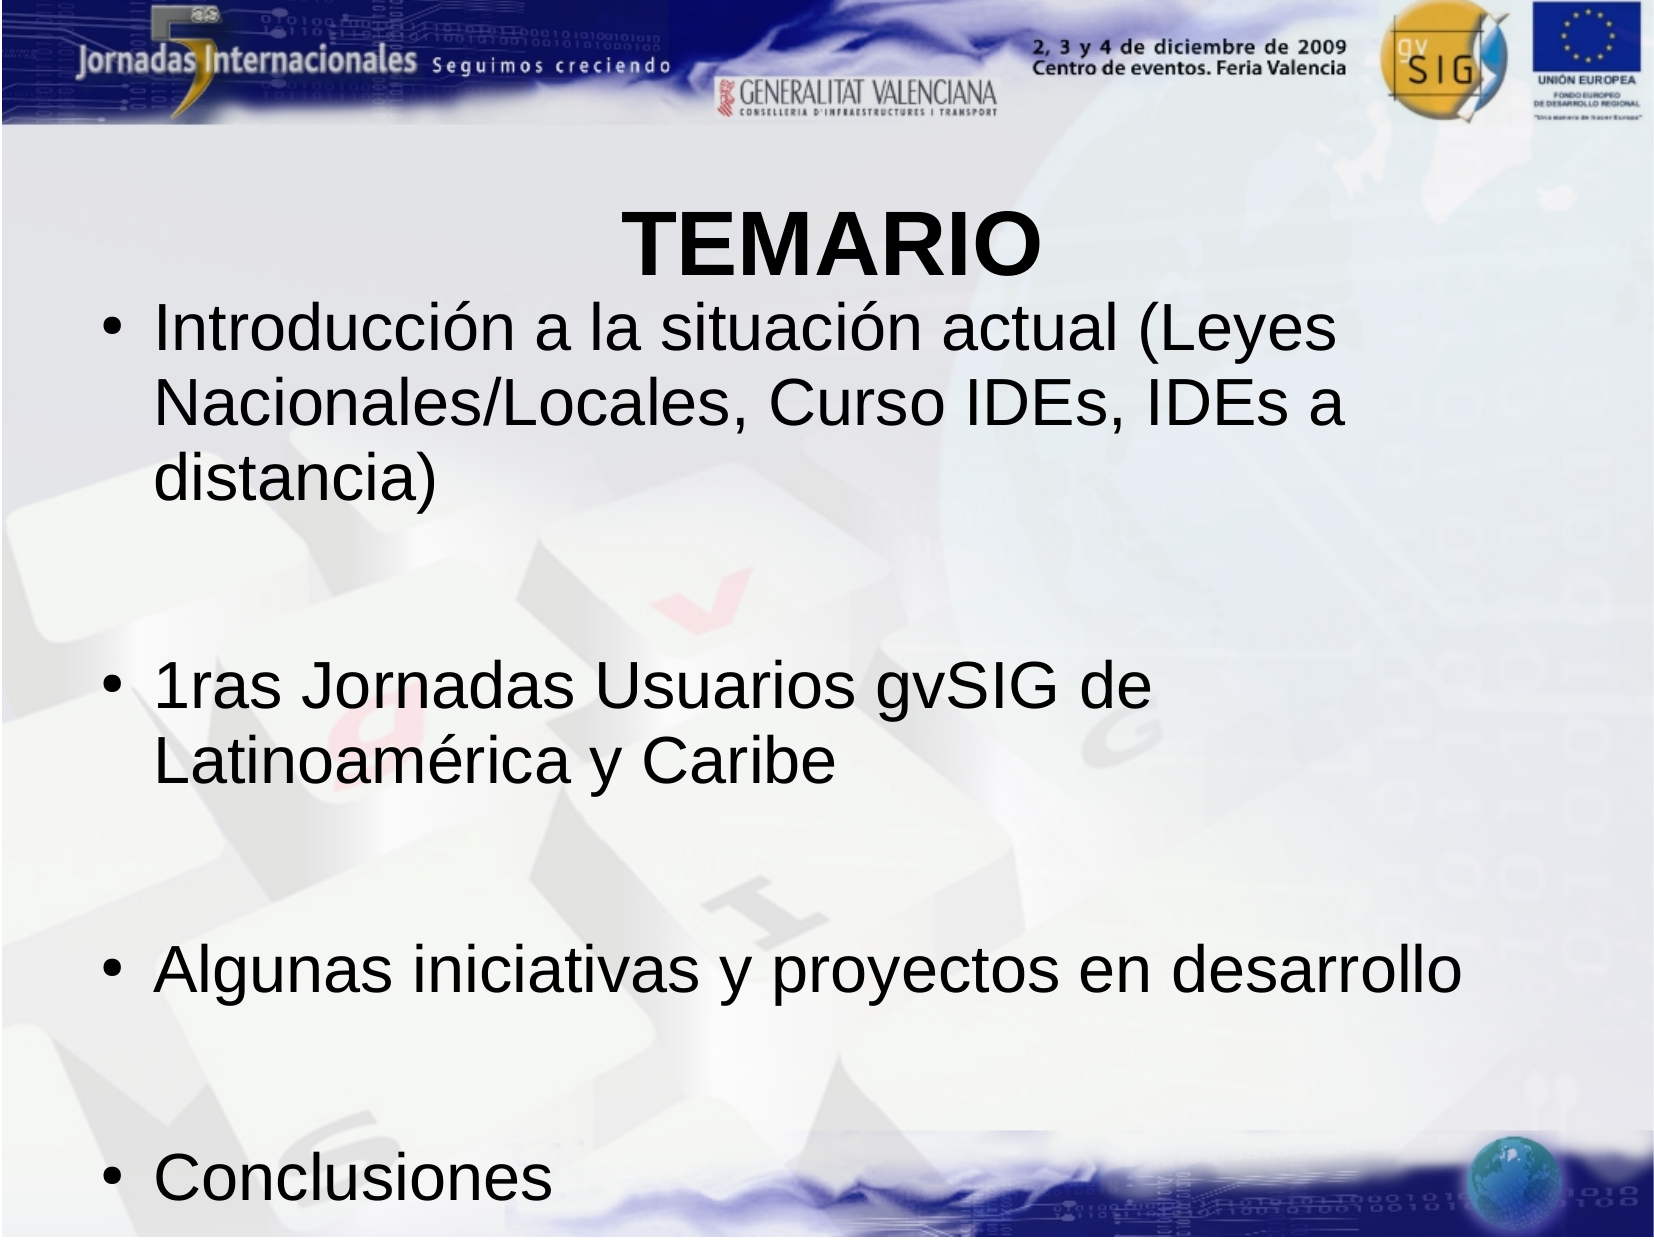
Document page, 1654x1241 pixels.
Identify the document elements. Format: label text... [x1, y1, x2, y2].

picture [2, 0, 1654, 1237]
title TEMARIO [88, 147, 1577, 340]
list Introducción a la situación actual (Leyes Nacionales/Locales, Curso IDEs, IDEs a distancia) 1ras Jornadas Usuarios gvSIG de Latinoamérica y Caribe Algunas iniciativas y proyectos en desarrollo Conclusiones [82, 290, 1571, 1216]
